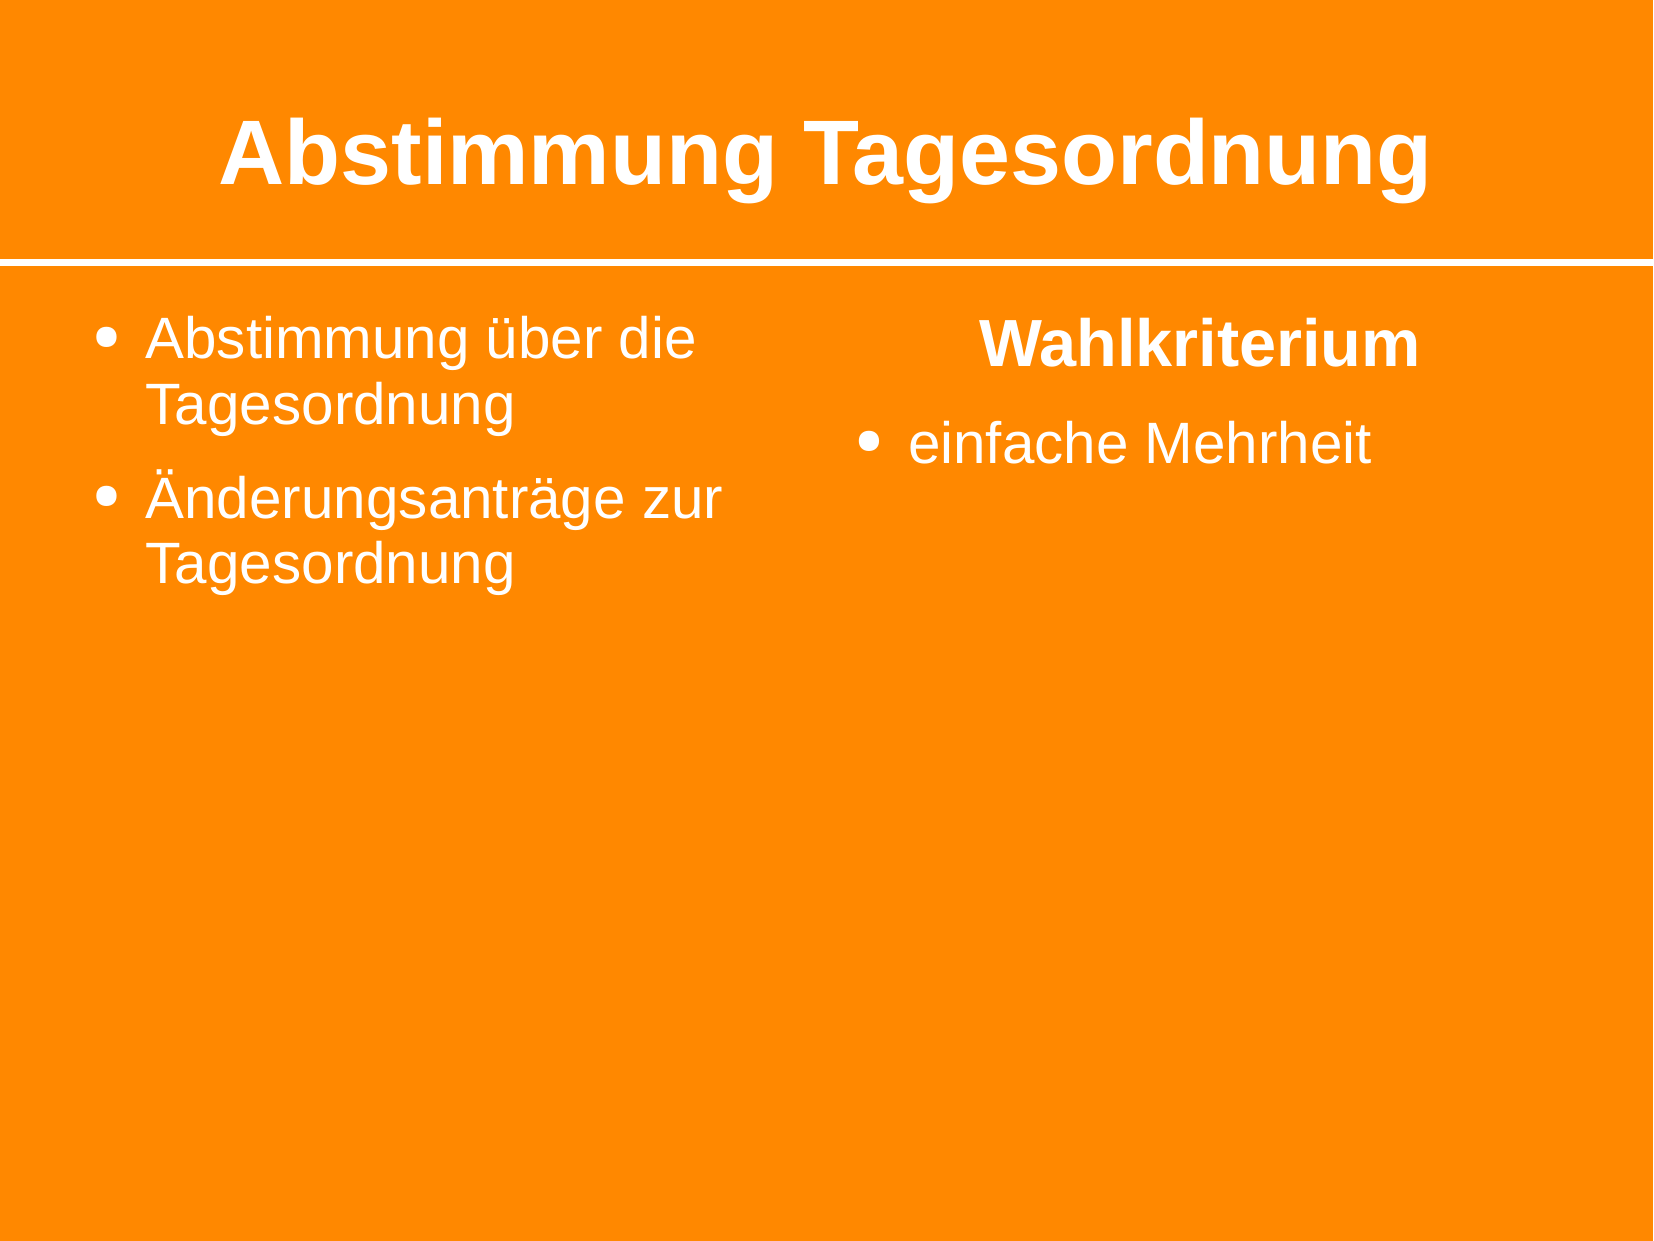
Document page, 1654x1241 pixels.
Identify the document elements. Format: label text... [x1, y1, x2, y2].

list Abstimmung über die Tagesordnung Änderungsanträge zur Tagesordnung [75, 306, 801, 1111]
list Wahlkriterium einfache Mehrheit [837, 306, 1564, 1111]
title Abstimmung Tagesordnung [82, 56, 1571, 250]
